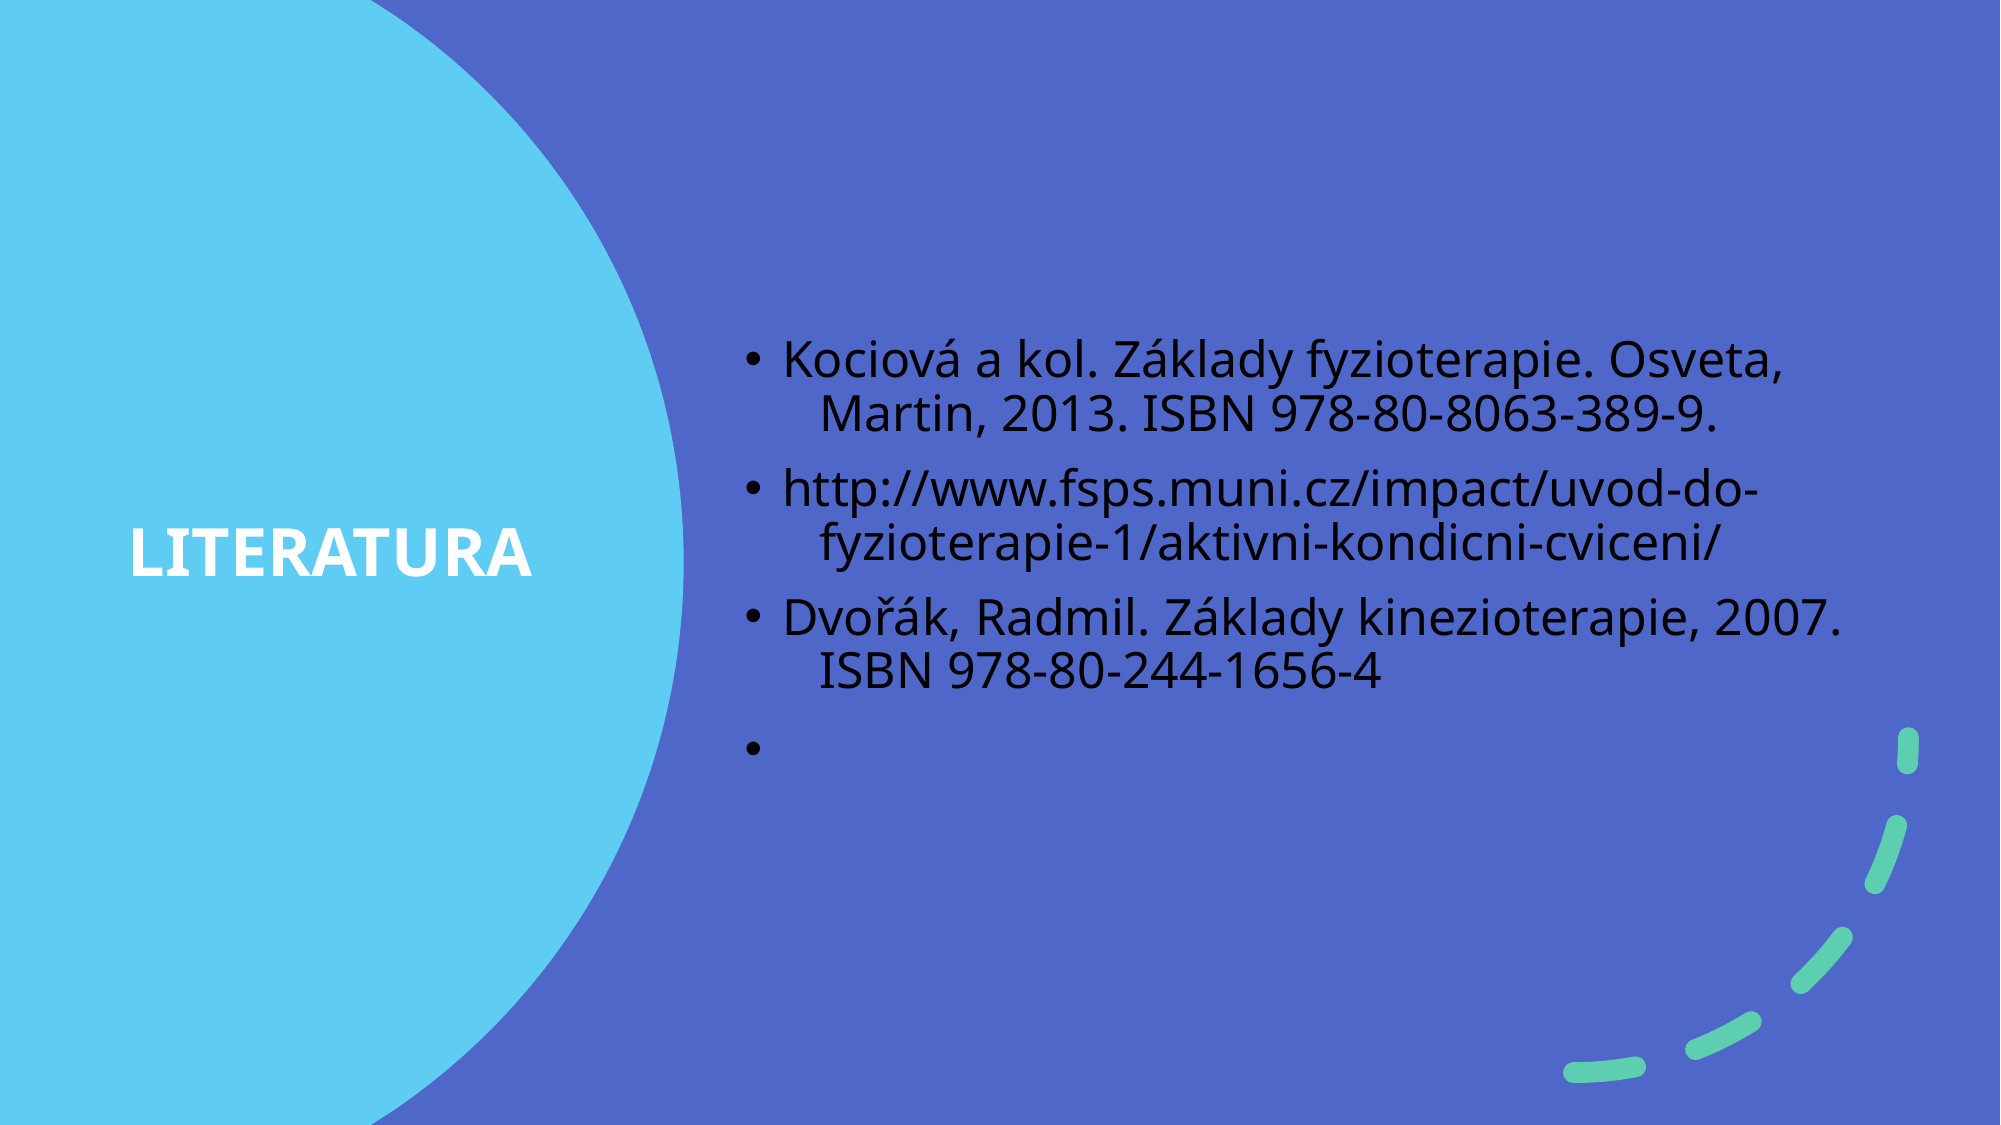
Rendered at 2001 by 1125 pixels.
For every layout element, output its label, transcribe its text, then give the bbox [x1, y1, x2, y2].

text_box [0, 0, 2000, 1125]
title LITERATURA [112, 189, 638, 922]
list Kociová a kol. Základy fyzioterapie. Osveta, Martin, 2013. ISBN 978-80-8063-389-9. http://www.fsps.muni.cz/impact/uvod-do-fyzioterapie-1/aktivni-kondicni-cviceni/ Dvořák, Radmil. Základy kinezioterapie, 2007. ISBN 978-80-244-1656-4 [729, 97, 1863, 1014]
